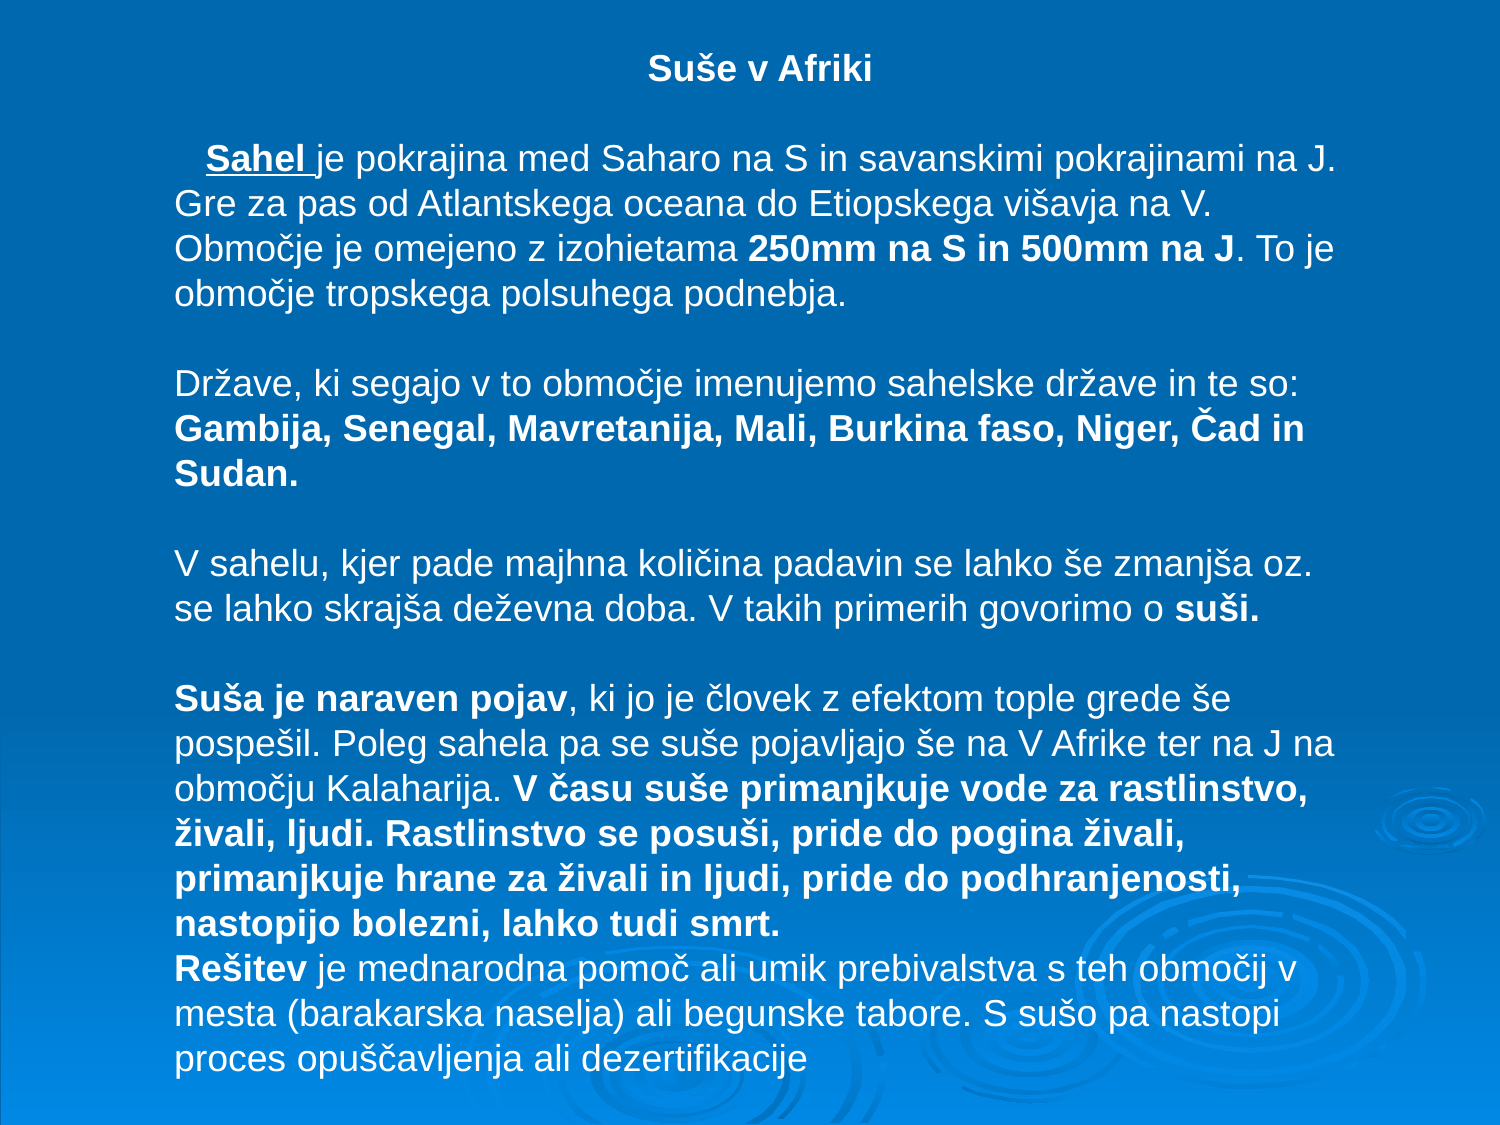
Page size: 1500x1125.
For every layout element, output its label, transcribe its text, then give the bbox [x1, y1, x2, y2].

text_box Suše v Afriki Sahel je pokrajina med Saharo na S in savanskimi pokrajinami na J. Gre za pas od Atlantskega oceana do Etiopskega višavja na V. Območje je omejeno z izohietama 250mm na S in 500mm na J. To je območje tropskega polsuhega podnebja. Države, ki segajo v to območje imenujemo sahelske države in te so: Gambija, Senegal, Mavretanija, Mali, Burkina faso, Niger, Čad in Sudan. V sahelu, kjer pade majhna količina padavin se lahko še zmanjša oz. se lahko skrajša deževna doba. V takih primerih govorimo o suši. Suša je naraven pojav, ki jo je človek z efektom tople grede še pospešil. Poleg sahela pa se suše pojavljajo še na V Afrike ter na J na območju Kalaharija. V času suše primanjkuje vode za rastlinstvo, živali, ljudi. Rastlinstvo se posuši, pride do pogina živali, primanjkuje hrane za živali in ljudi, pride do podhranjenosti, nastopijo bolezni, lahko tudi smrt. Rešitev je mednarodna pomoč ali umik prebivalstva s teh območij v mesta (barakarska naselja) ali begunske tabore. S sušo pa nastopi proces opuščavljenja ali dezertifikacije [159, 31, 1362, 1086]
